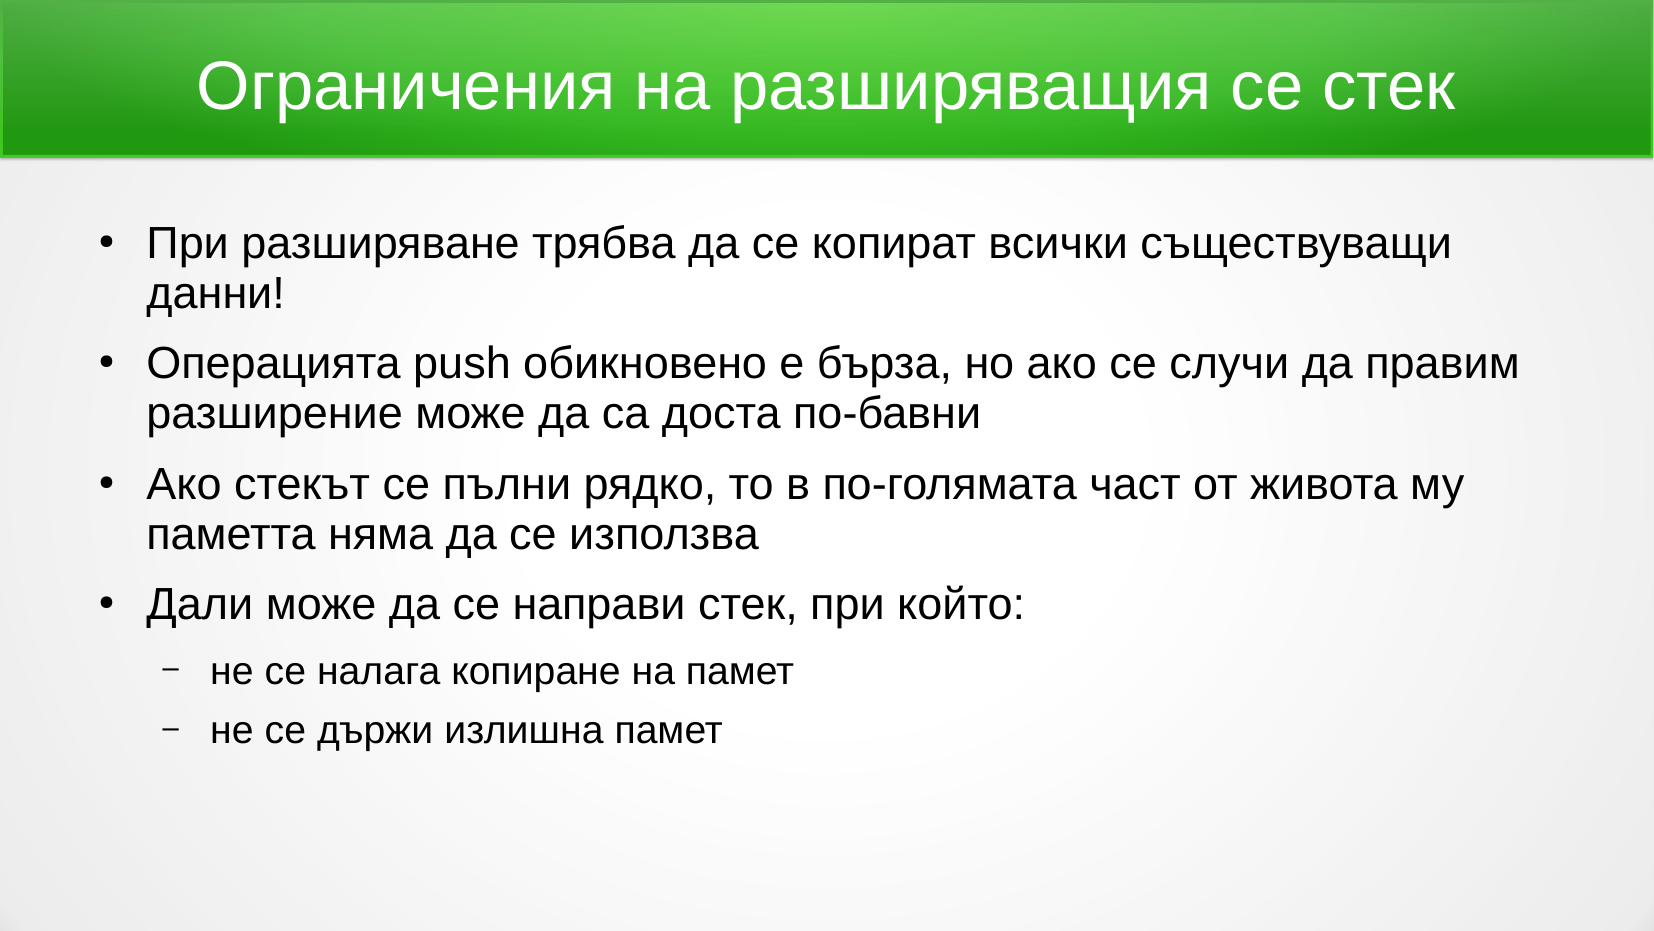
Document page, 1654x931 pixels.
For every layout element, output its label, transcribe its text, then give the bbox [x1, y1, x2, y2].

title Ограничения на разширяващия се стек [82, 37, 1571, 135]
list При разширяване трябва да се копират всички съществуващи данни! Операцията push обикновено е бърза, но ако се случи да правим разширение може да са доста по-бавни Ако стекът се пълни рядко, то в по-голямата част от живота му паметта няма да се използва Дали може да се направи стек, при който: не се налага копиране на памет не се държи излишна памет [82, 217, 1538, 758]
